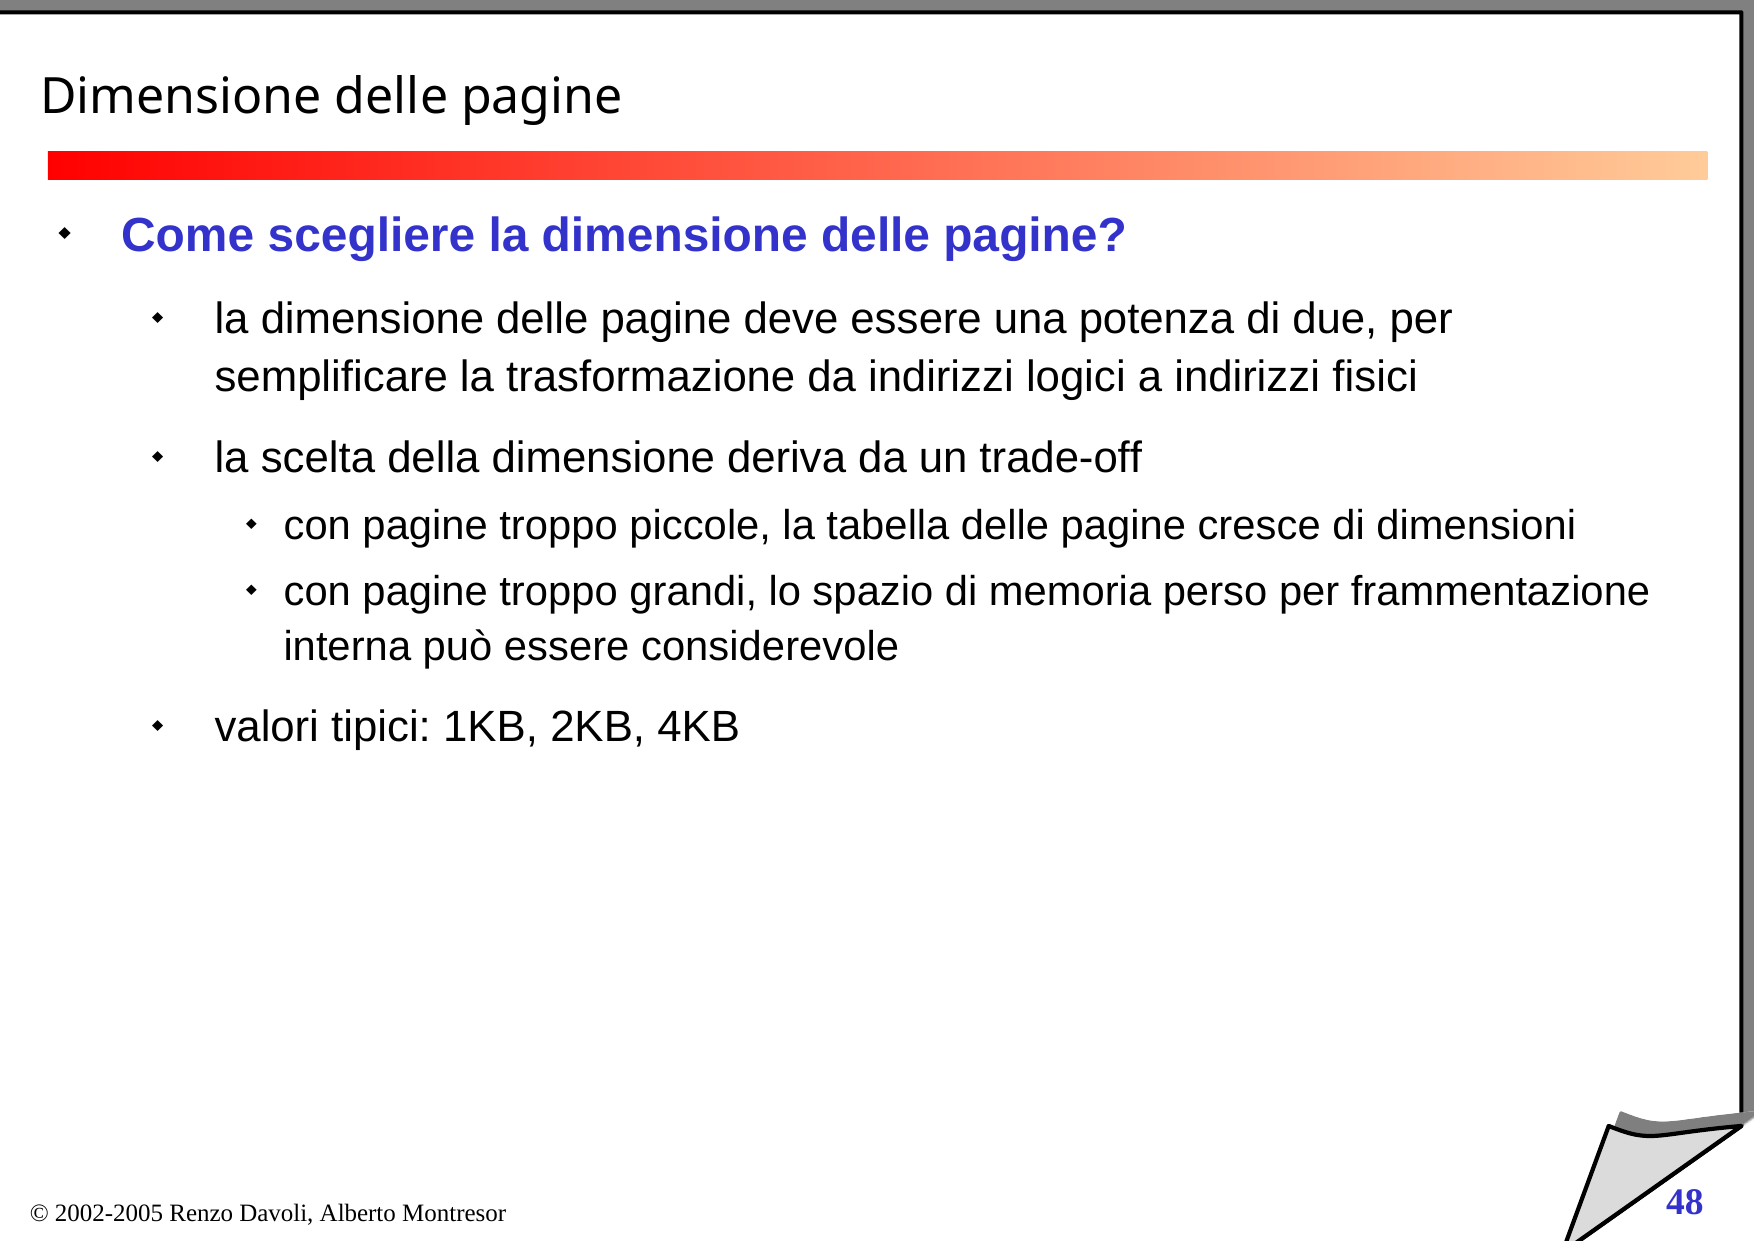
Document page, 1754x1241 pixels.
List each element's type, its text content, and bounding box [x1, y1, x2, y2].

list Come scegliere la dimensione delle pagine? la dimensione delle pagine deve essere una potenza di due, per semplificare la trasformazione da indirizzi logici a indirizzi fisici la scelta della dimensione deriva da un trade-off con pagine troppo piccole, la tabella delle pagine cresce di dimensioni con pagine troppo grandi, lo spazio di memoria perso per frammentazione interna può essere considerevole valori tipici: 1KB, 2KB, 4KB [58, 206, 1696, 868]
text_box MMU [750, 152, 754, 179]
title Dimensione delle pagine [40, 49, 1714, 144]
